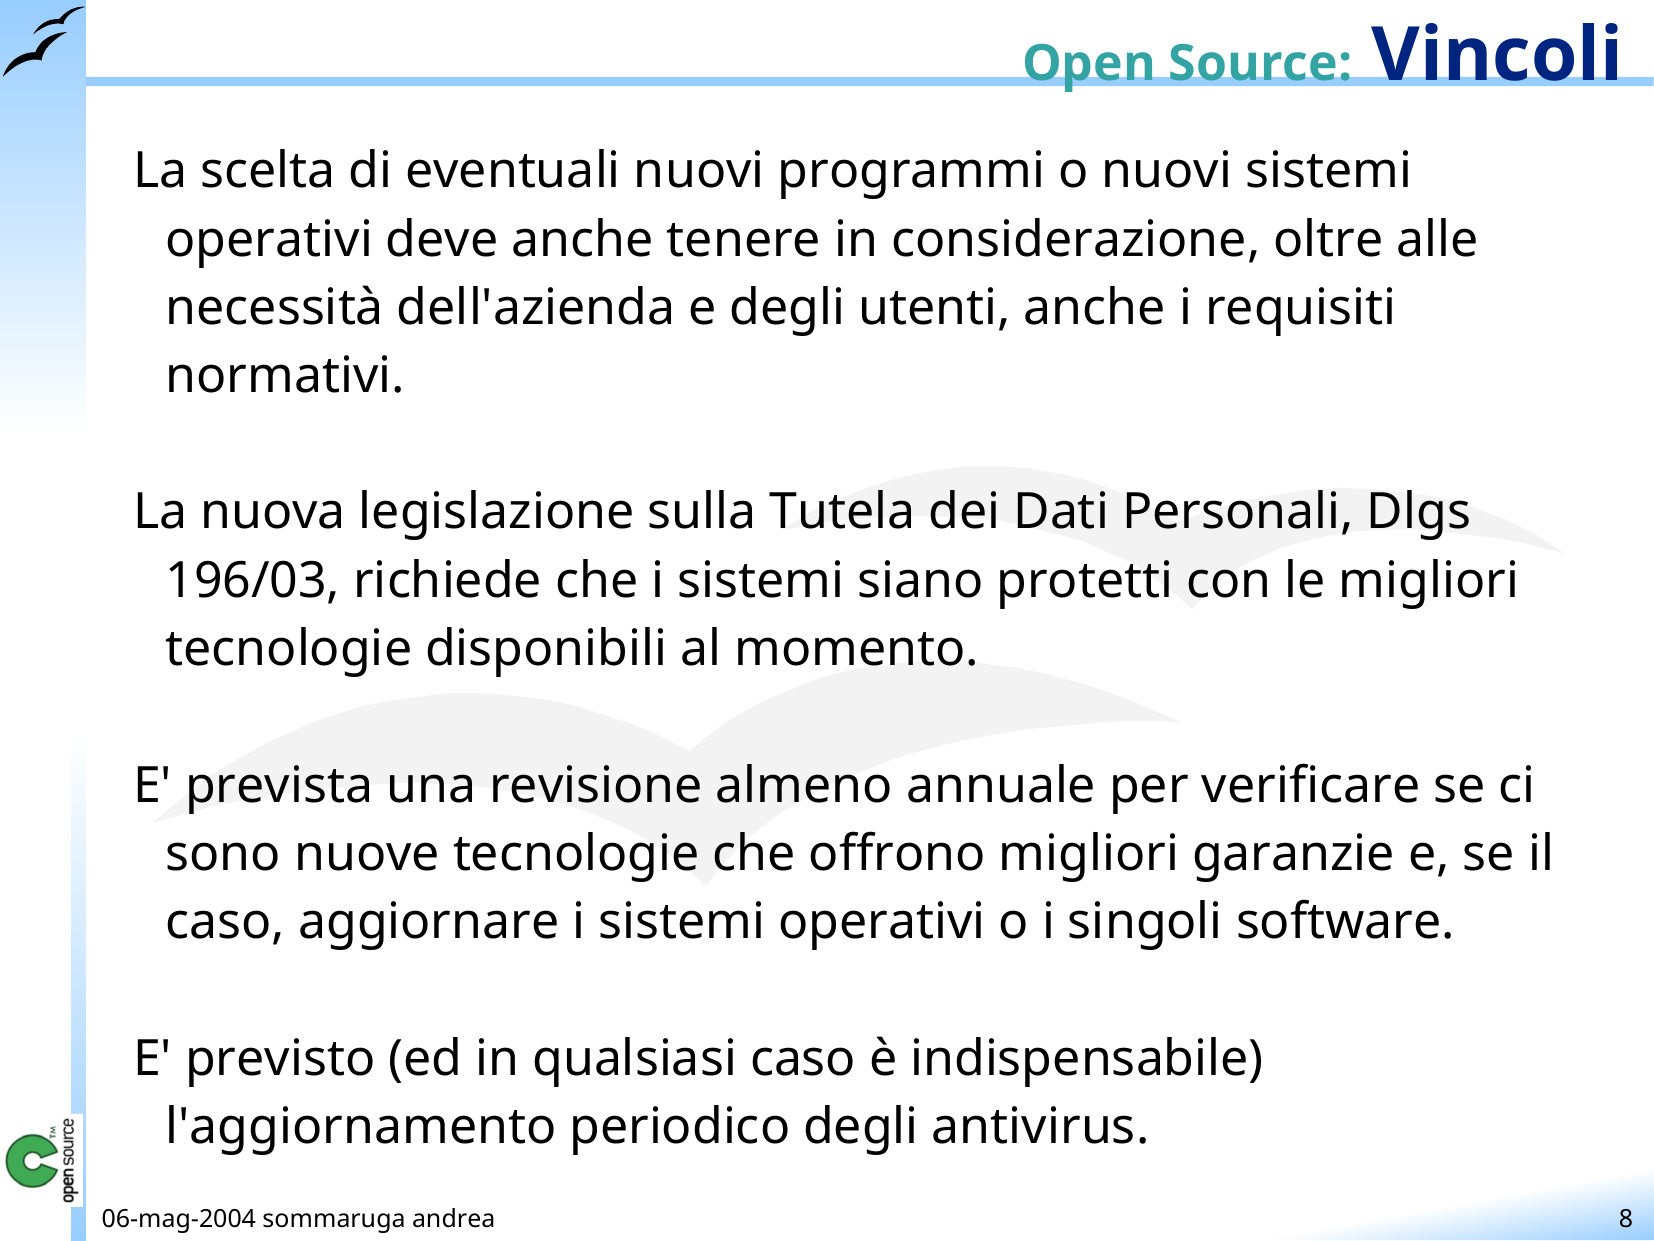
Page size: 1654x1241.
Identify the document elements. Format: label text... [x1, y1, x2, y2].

title Open Source: Vincoli [85, 0, 1654, 104]
picture [1, 1115, 83, 1207]
list La scelta di eventuali nuovi programmi o nuovi sistemi operativi deve anche tenere in considerazione, oltre alle necessità dell'azienda e degli utenti, anche i requisiti normativi. La nuova legislazione sulla Tutela dei Dati Personali, Dlgs 196/03, richiede che i sistemi siano protetti con le migliori tecnologie disponibili al momento. E' prevista una revisione almeno annuale per verificare se ci sono nuove tecnologie che offrono migliori garanzie e, se il caso, aggiornare i sistemi operativi o i singoli software. E' previsto (ed in qualsiasi caso è indispensabile) l'aggiornamento periodico degli antivirus. [85, 134, 1628, 1163]
